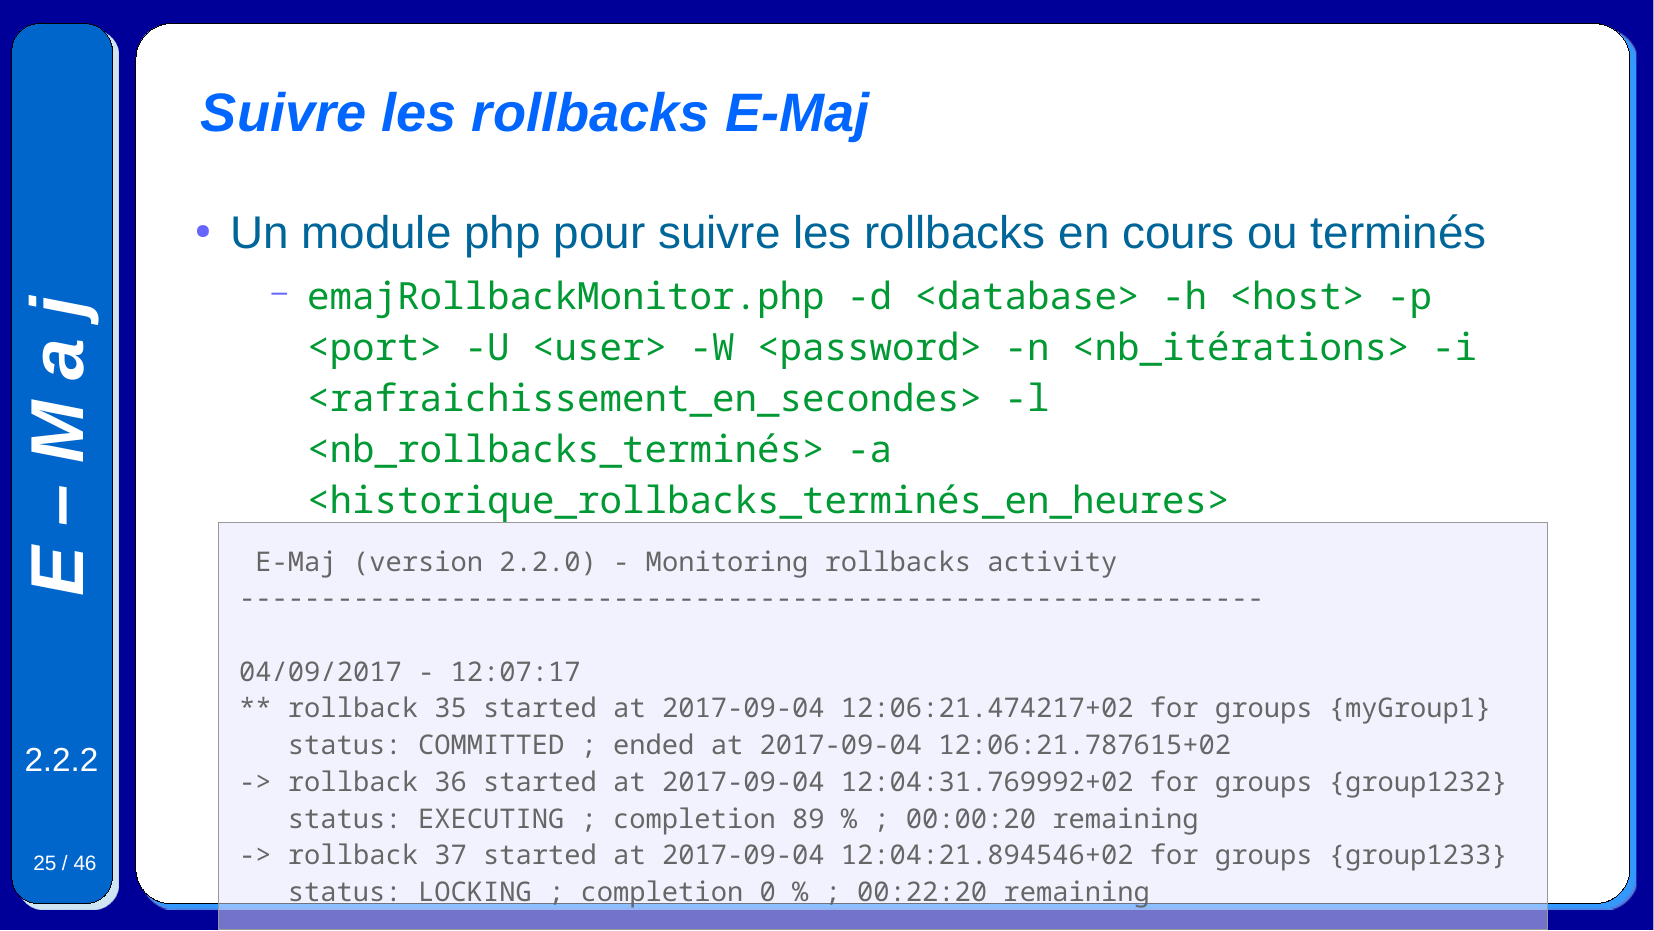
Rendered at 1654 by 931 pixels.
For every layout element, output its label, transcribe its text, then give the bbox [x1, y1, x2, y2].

title Suivre les rollbacks E-Maj [200, 34, 1575, 191]
text_box E-Maj (version 2.2.0) - Monitoring rollbacks activity --------------------------------------------------------------- 04/09/2017 - 12:07:17 ** rollback 35 started at 2017-09-04 12:06:21.474217+02 for groups {myGroup1} status: COMMITTED ; ended at 2017-09-04 12:06:21.787615+02 -> rollback 36 started at 2017-09-04 12:04:31.769992+02 for groups {group1232} status: EXECUTING ; completion 89 % ; 00:00:20 remaining -> rollback 37 started at 2017-09-04 12:04:21.894546+02 for groups {group1233} status: LOCKING ; completion 0 % ; 00:22:20 remaining [218, 522, 1548, 878]
list Un module php pour suivre les rollbacks en cours ou terminés emajRollbackMonitor.php -d <database> -h <host> -p <port> -U <user> -W <password> -n <nb_itérations> -i <rafraichissement_en_secondes> -l <nb_rollbacks_terminés> -a <historique_rollbacks_terminés_en_heures> [177, 206, 1587, 502]
